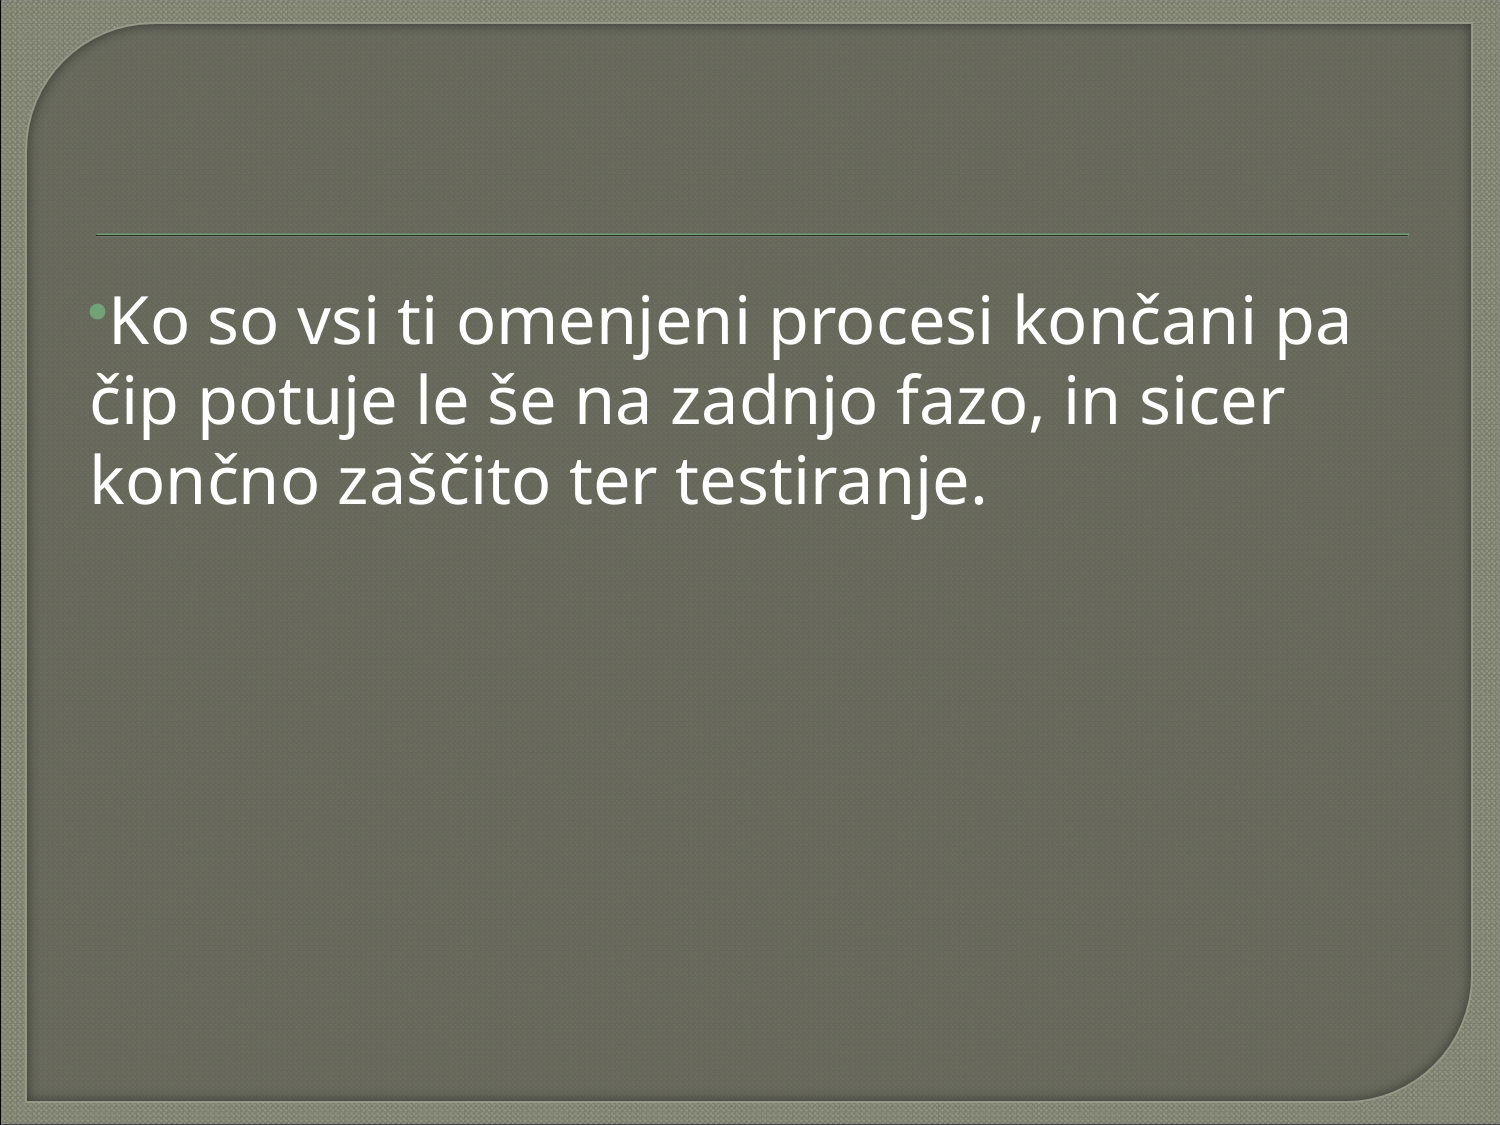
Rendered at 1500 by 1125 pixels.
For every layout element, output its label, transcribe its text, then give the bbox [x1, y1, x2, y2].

picture [0, 0, 1500, 1125]
list Ko so vsi ti omenjeni procesi končani pa čip potuje le še na zadnjo fazo, in sicer končno zaščito ter testiranje. [75, 270, 1425, 1013]
